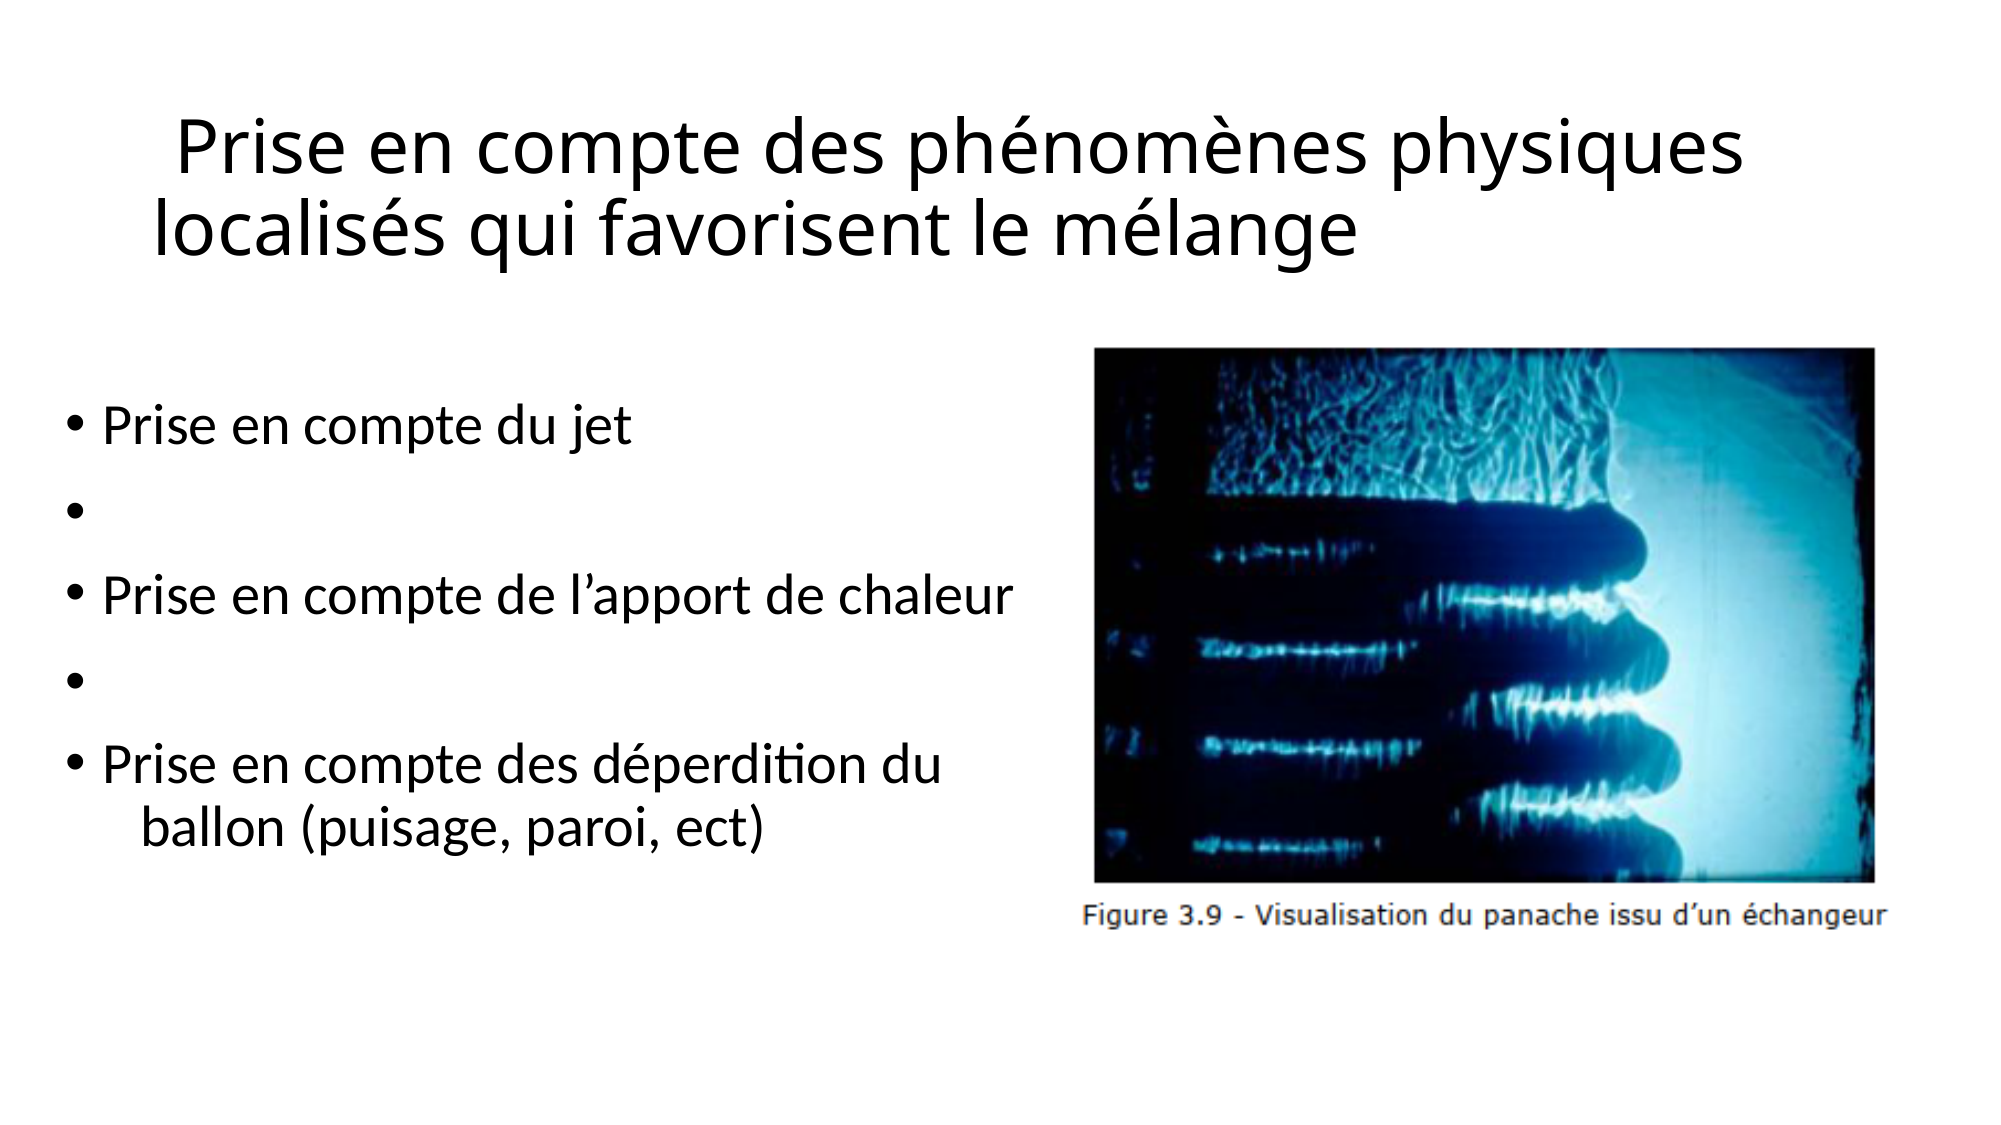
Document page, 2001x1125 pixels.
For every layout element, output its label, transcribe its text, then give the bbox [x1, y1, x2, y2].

title Prise en compte des phénomènes physiques localisés qui favorisent le mélange [137, 59, 1863, 314]
list Prise en compte du jet Prise en compte de l’apport de chaleur Prise en compte des déperdition du ballon (puisage, paroi, ect) [50, 386, 1051, 1101]
picture [1064, 333, 1924, 952]
